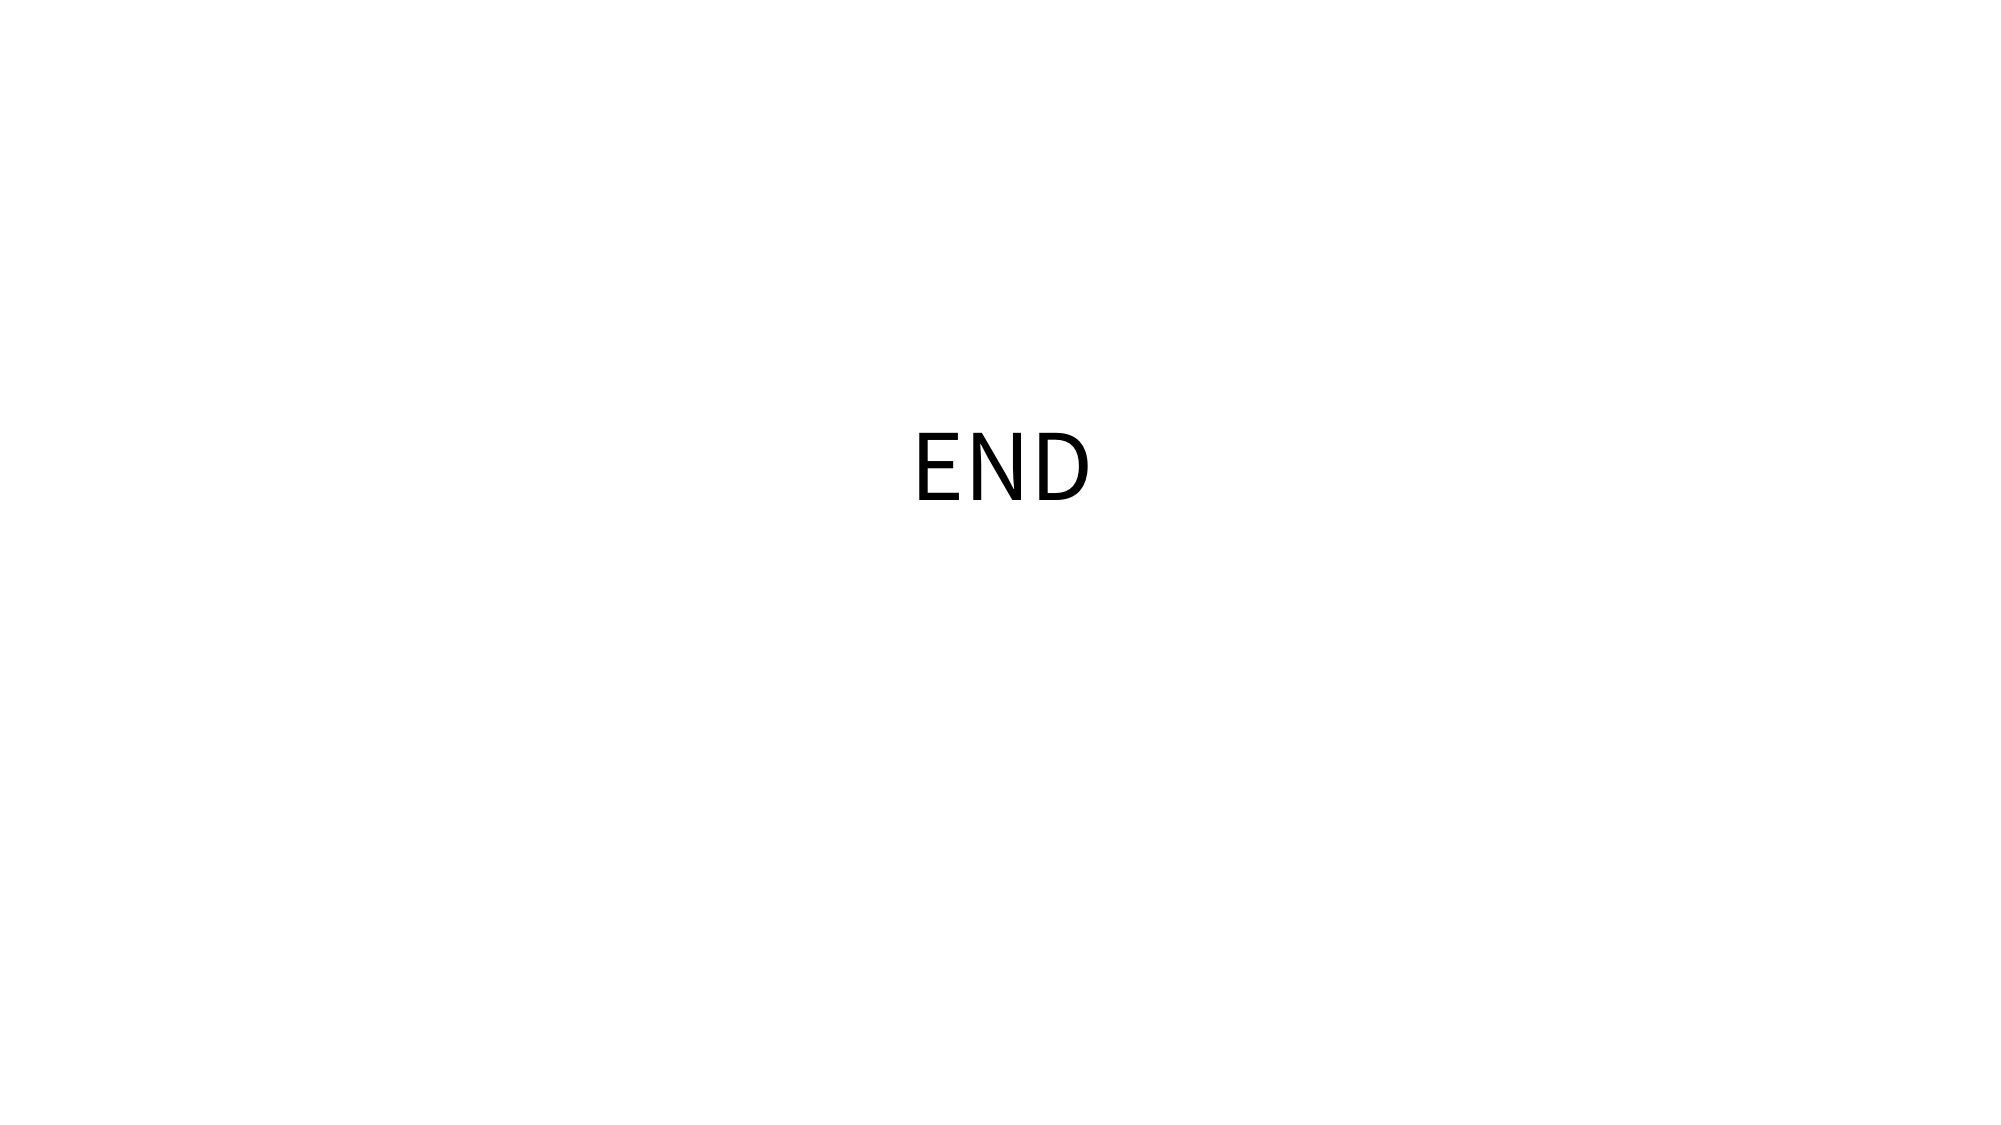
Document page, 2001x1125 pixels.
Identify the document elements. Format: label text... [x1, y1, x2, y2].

title END [139, 414, 1865, 632]
